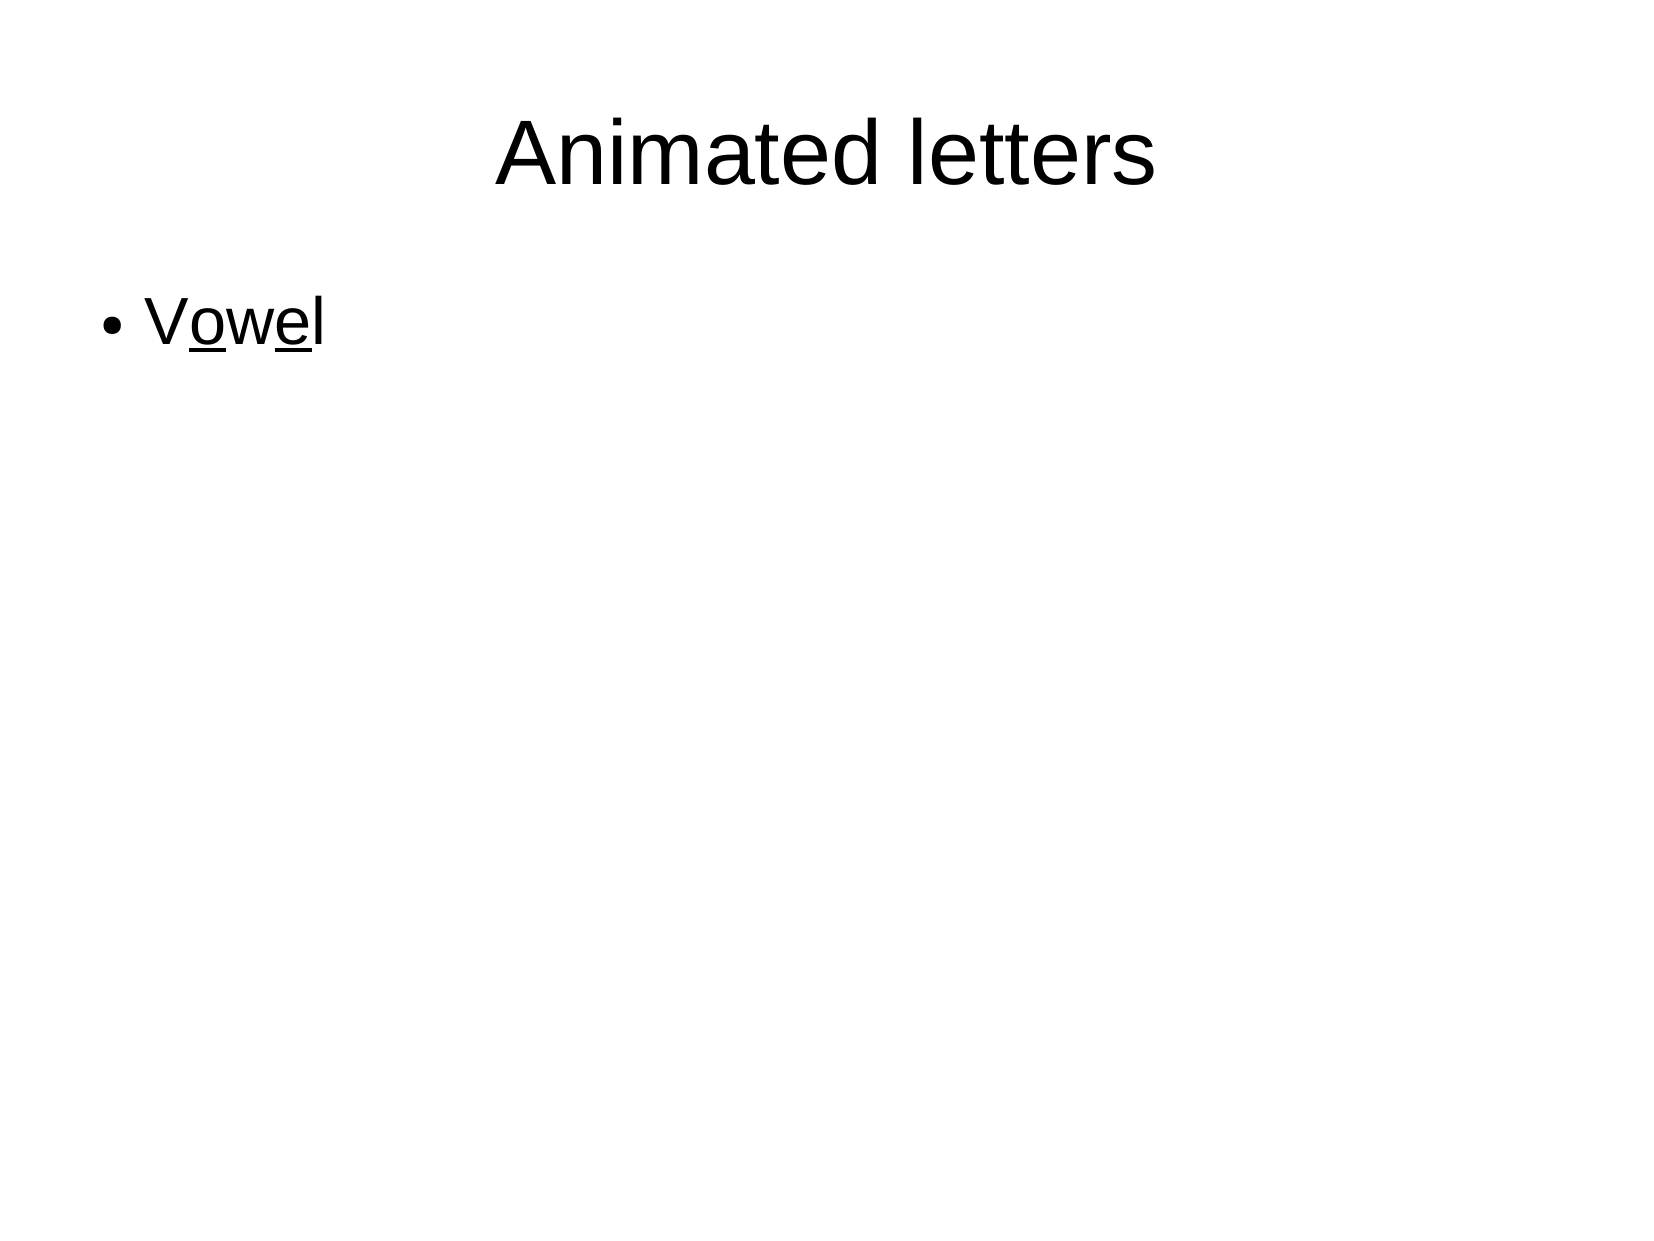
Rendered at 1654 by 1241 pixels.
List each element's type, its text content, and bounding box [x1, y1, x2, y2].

title Animated letters [82, 49, 1571, 257]
list Vowel [82, 290, 1571, 1010]
text_box Vowel [129, 276, 402, 367]
